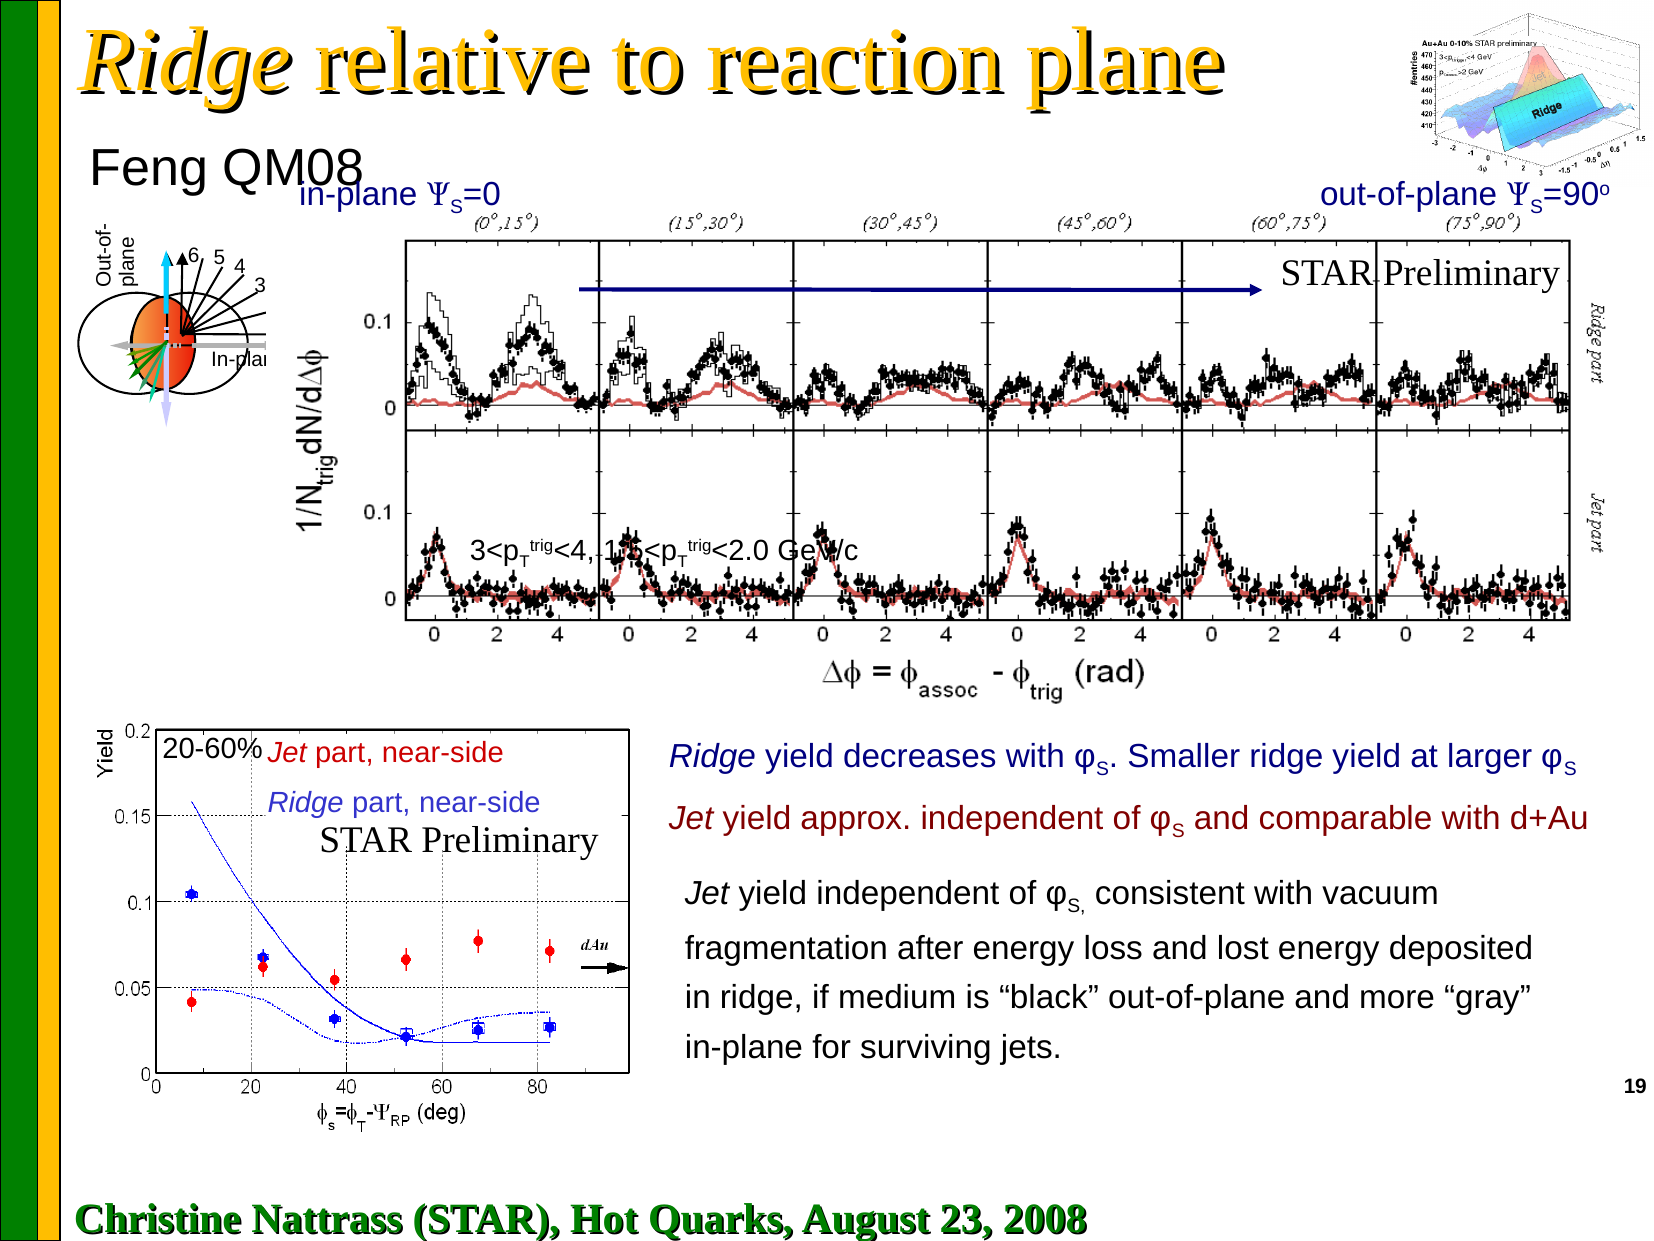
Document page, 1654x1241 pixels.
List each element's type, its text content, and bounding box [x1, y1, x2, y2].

text_box In-plane [204, 348, 266, 390]
text_box 6 [181, 243, 203, 286]
text_box Jet part, near-side Ridge part, near-side [265, 733, 622, 847]
text_box Jet yield independent of φS, consistent with vacuum fragmentation after energy loss and lost energy deposited in ridge, if medium is “black” out-of-plane and more “gray” in-plane for surviving jets. [678, 874, 1551, 1066]
text_box 20-60% [155, 731, 354, 786]
title Ridge relative to reaction plane [62, 0, 1383, 119]
text_box in-plane S=0 [292, 175, 508, 219]
text_box out-of-plane S=90o [1313, 175, 1617, 219]
text_box Ridge yield decreases with φS. Smaller ridge yield at larger φS Jet yield approx. independent of φS and comparable with d+Au [653, 737, 1654, 867]
text_box Feng QM08 [75, 130, 638, 204]
text_box 5 [206, 246, 228, 288]
text_box 4 [227, 255, 249, 297]
picture [266, 199, 1654, 708]
text_box Out-of-plane [91, 204, 158, 295]
text_box 19 [1553, 1074, 1654, 1117]
text_box [110, 250, 266, 428]
text_box [183, 306, 187, 323]
text_box 3<pTtrig<4, 1.5<pTtrig<2.0 GeV/c [463, 533, 1221, 708]
text_box STAR Preliminary [1087, 244, 1576, 302]
text_box 3 [247, 273, 266, 315]
picture [84, 721, 634, 1135]
text_box STAR Preliminary [126, 812, 614, 869]
picture [1410, 0, 1654, 187]
